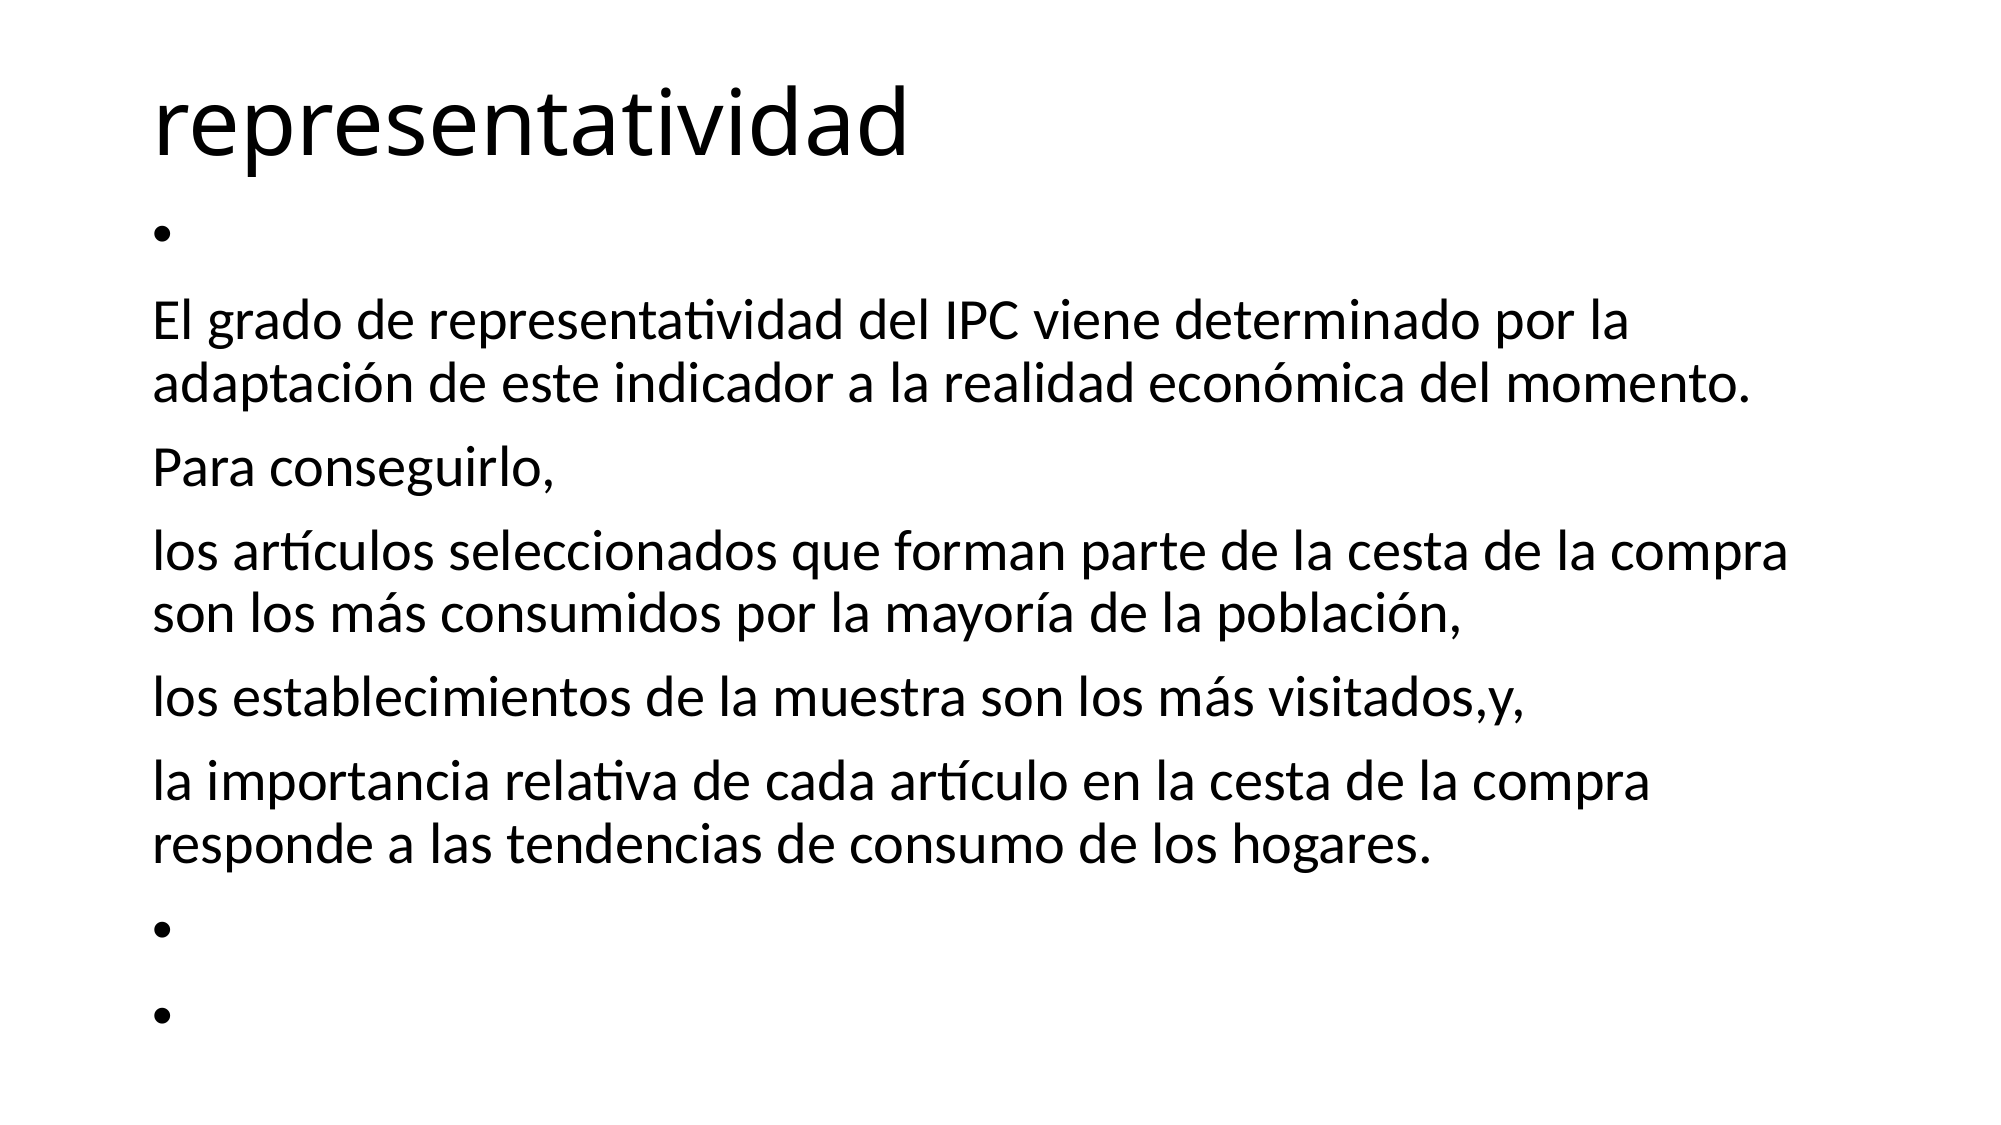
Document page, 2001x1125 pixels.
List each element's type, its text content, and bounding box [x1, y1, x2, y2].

title representatividad [137, 59, 1863, 191]
list El grado de representatividad del IPC viene determinado por la adaptación de este indicador a la realidad económica del momento. Para conseguirlo, los artículos seleccionados que forman parte de la cesta de la compra son los más consumidos por la mayoría de la población, los establecimientos de la muestra son los más visitados,y, la importancia relativa de cada artículo en la cesta de la compra responde a las tendencias de consumo de los hogares. [137, 191, 1863, 1014]
